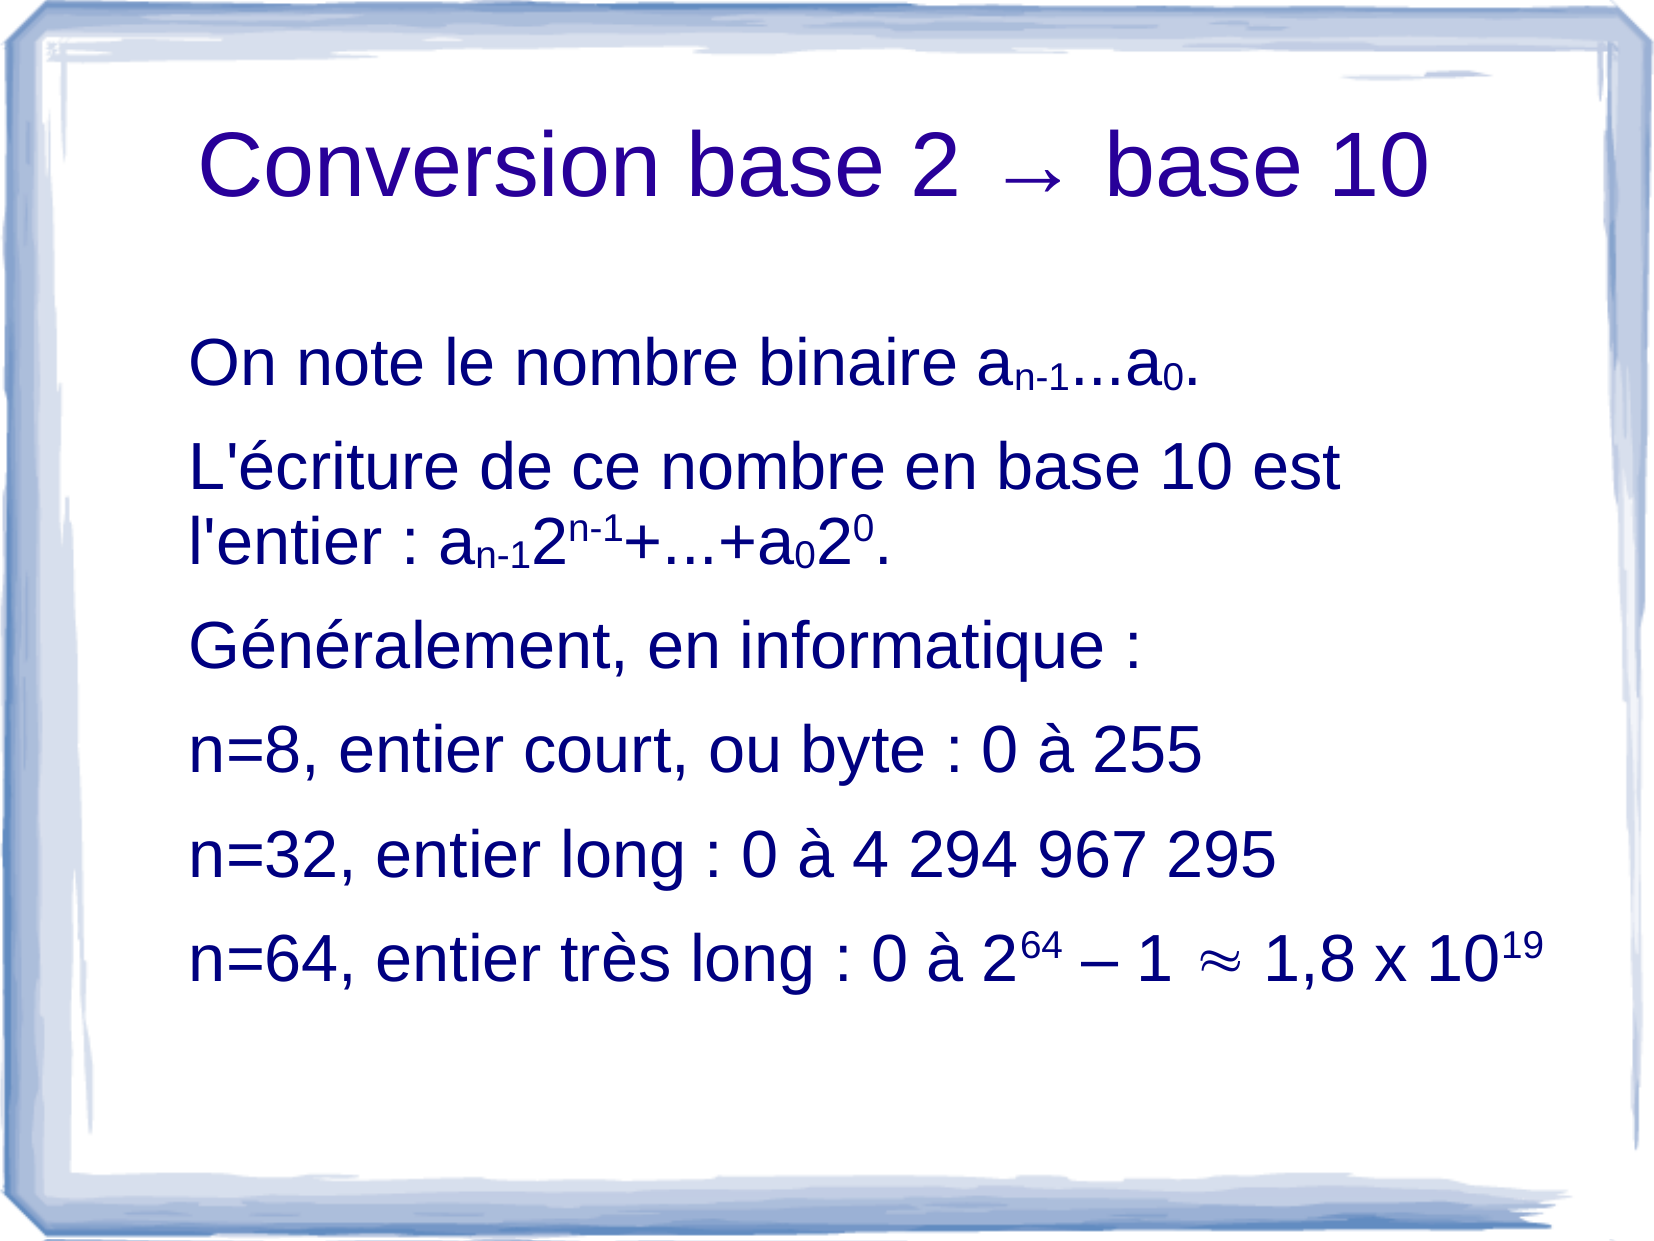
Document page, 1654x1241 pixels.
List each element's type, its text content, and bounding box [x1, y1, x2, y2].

picture [0, 0, 1654, 1241]
list On note le nombre binaire an-1...a0. L'écriture de ce nombre en base 10 est l'entier : an-12n-1+...+a020. Généralement, en informatique : n=8, entier court, ou byte : 0 à 255 n=32, entier long : 0 à 4 294 967 295 n=64, entier très long : 0 à 264 – 1  1,8 x 1019 [118, 324, 1571, 1159]
title Conversion base 2 → base 10 [70, 61, 1559, 269]
